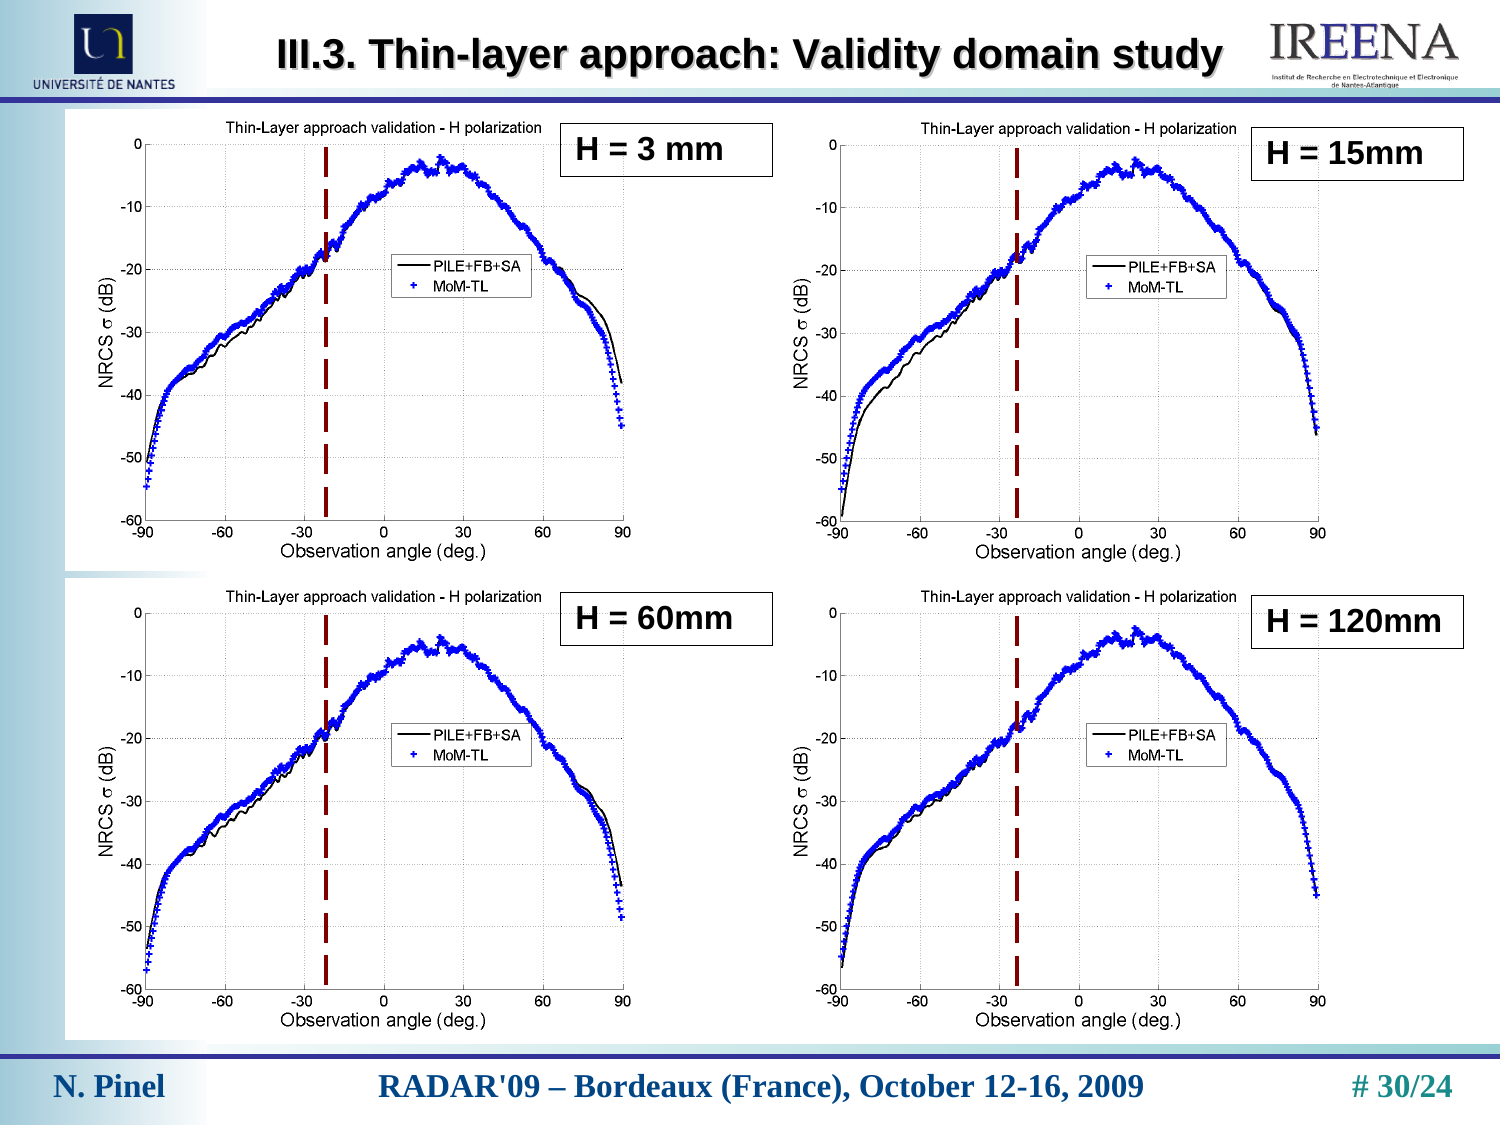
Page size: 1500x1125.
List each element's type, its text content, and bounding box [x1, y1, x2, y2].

picture [1426, 23, 1459, 89]
text_box H = 120mm [1251, 595, 1464, 649]
picture [760, 578, 1376, 1040]
picture [65, 578, 681, 1040]
title III.3. Thin-layer approach: Validity domain study [75, 23, 1426, 103]
text_box H = 3 mm [560, 123, 773, 177]
picture [760, 110, 1376, 572]
picture [65, 109, 681, 571]
picture [29, 14, 178, 95]
text_box H = 60mm [560, 592, 773, 646]
text_box H = 15mm [1251, 127, 1464, 181]
